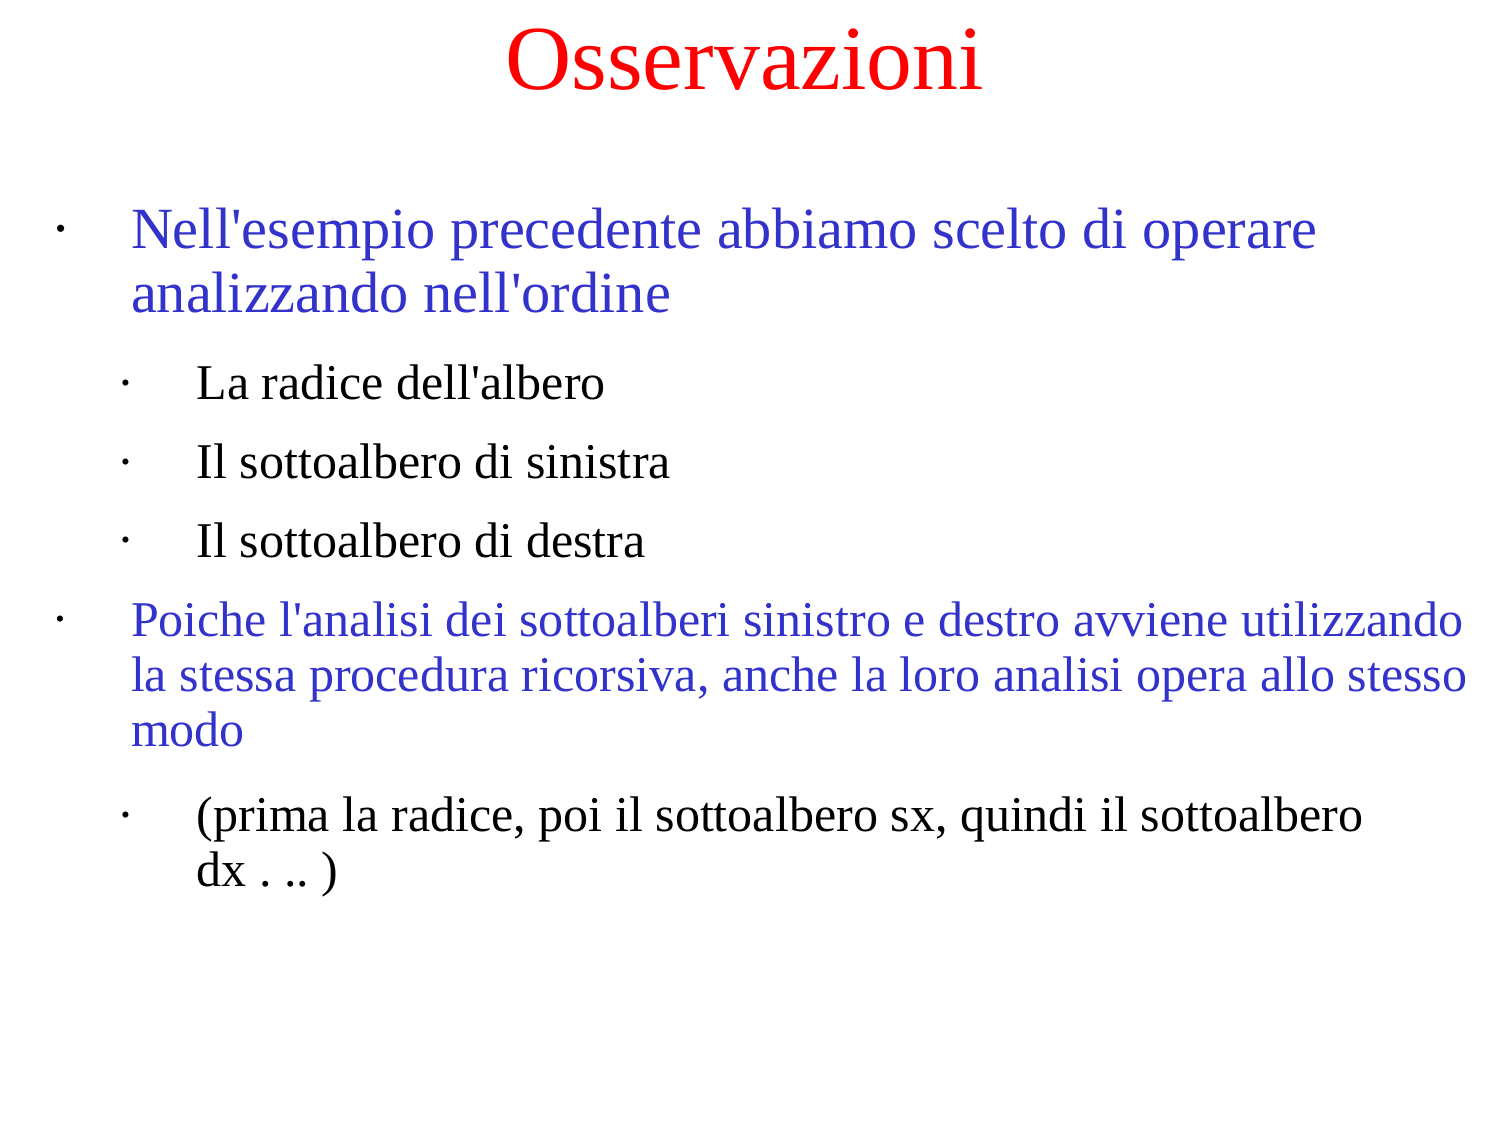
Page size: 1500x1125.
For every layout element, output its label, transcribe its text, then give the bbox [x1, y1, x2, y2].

list Nell'esempio precedente abbiamo scelto di operare analizzando nell'ordine La radice dell'albero Il sottoalbero di sinistra Il sottoalbero di destra Poiche l'analisi dei sottoalberi sinistro e destro avviene utilizzando la stessa procedura ricorsiva, anche la loro analisi opera allo stesso modo (prima la radice, poi il sottoalbero sx, quindi il sottoalbero dx . .. ) [41, 188, 1500, 1000]
title Osservazioni [107, 0, 1383, 188]
